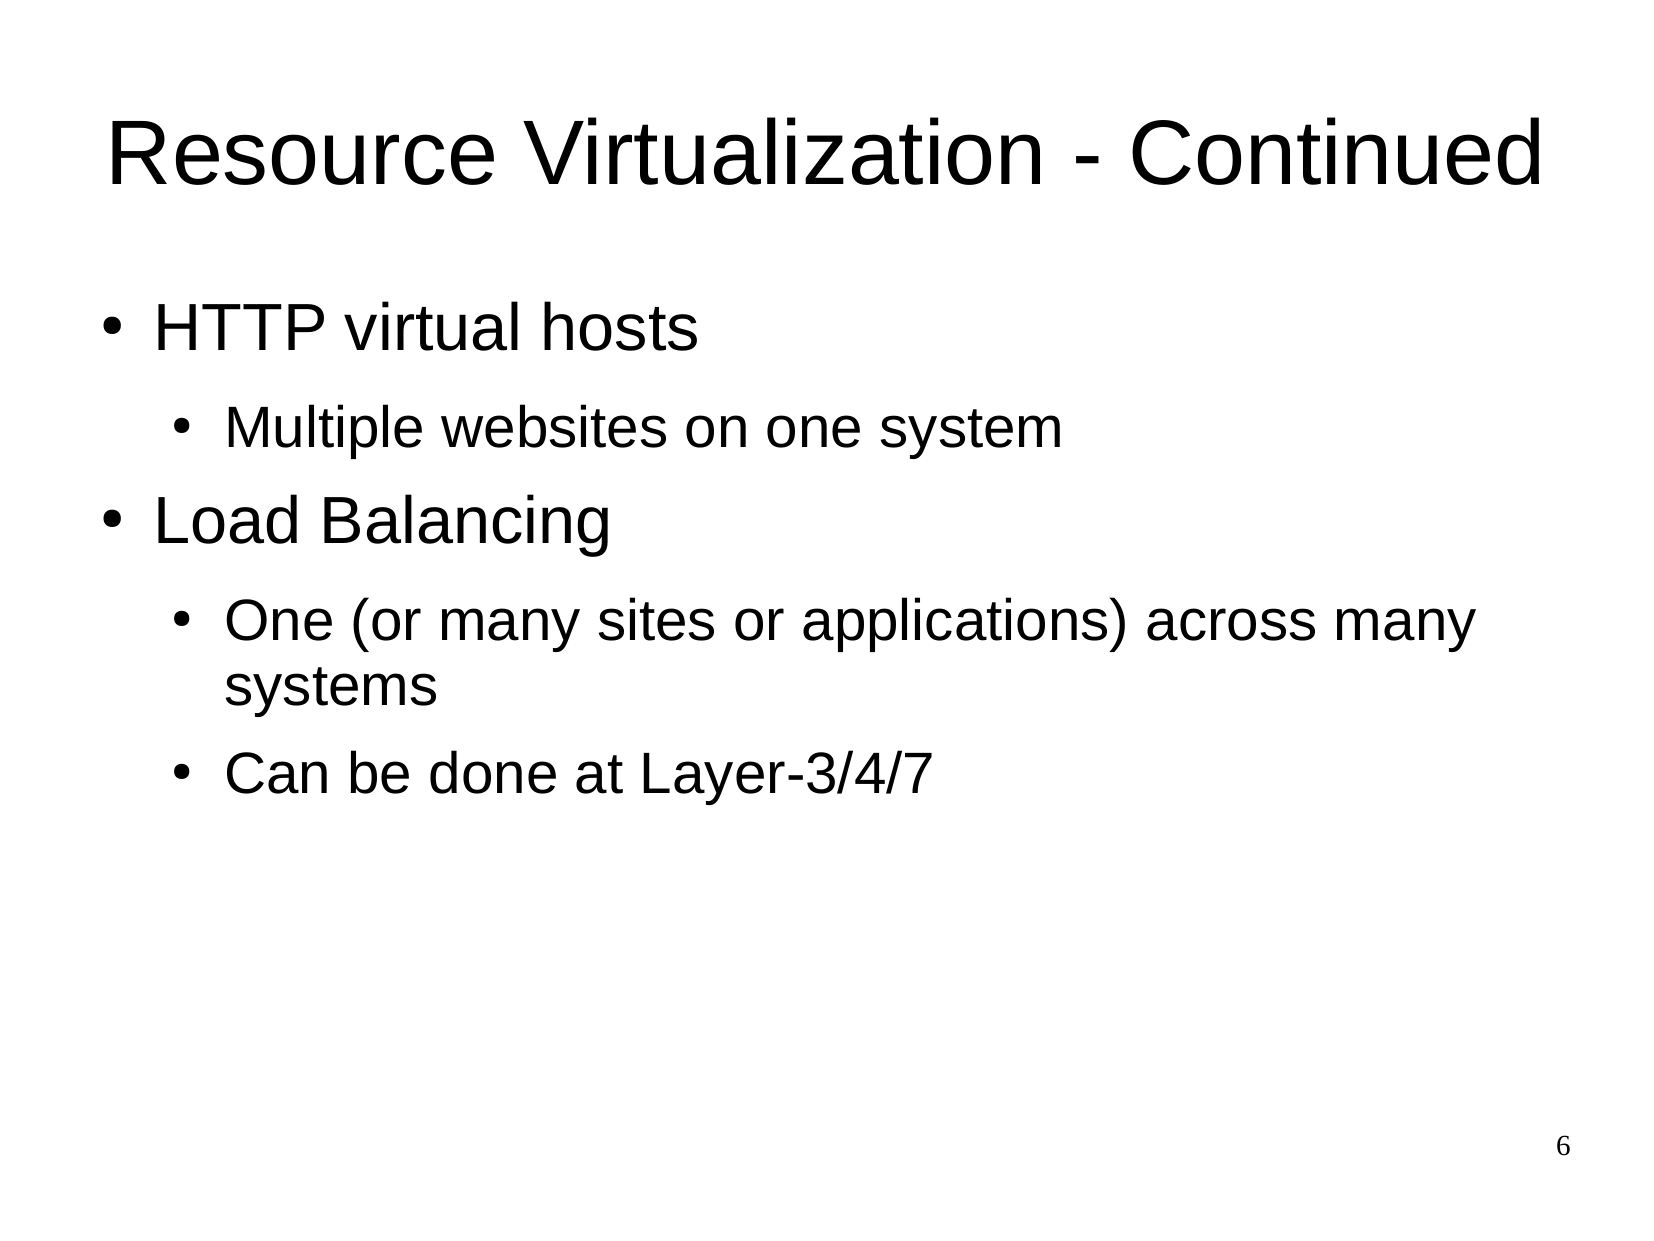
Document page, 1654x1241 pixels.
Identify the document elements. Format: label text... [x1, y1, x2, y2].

list HTTP virtual hosts Multiple websites on one system Load Balancing One (or many sites or applications) across many systems Can be done at Layer-3/4/7 [82, 290, 1571, 1109]
title Resource Virtualization - Continued [82, 49, 1571, 257]
